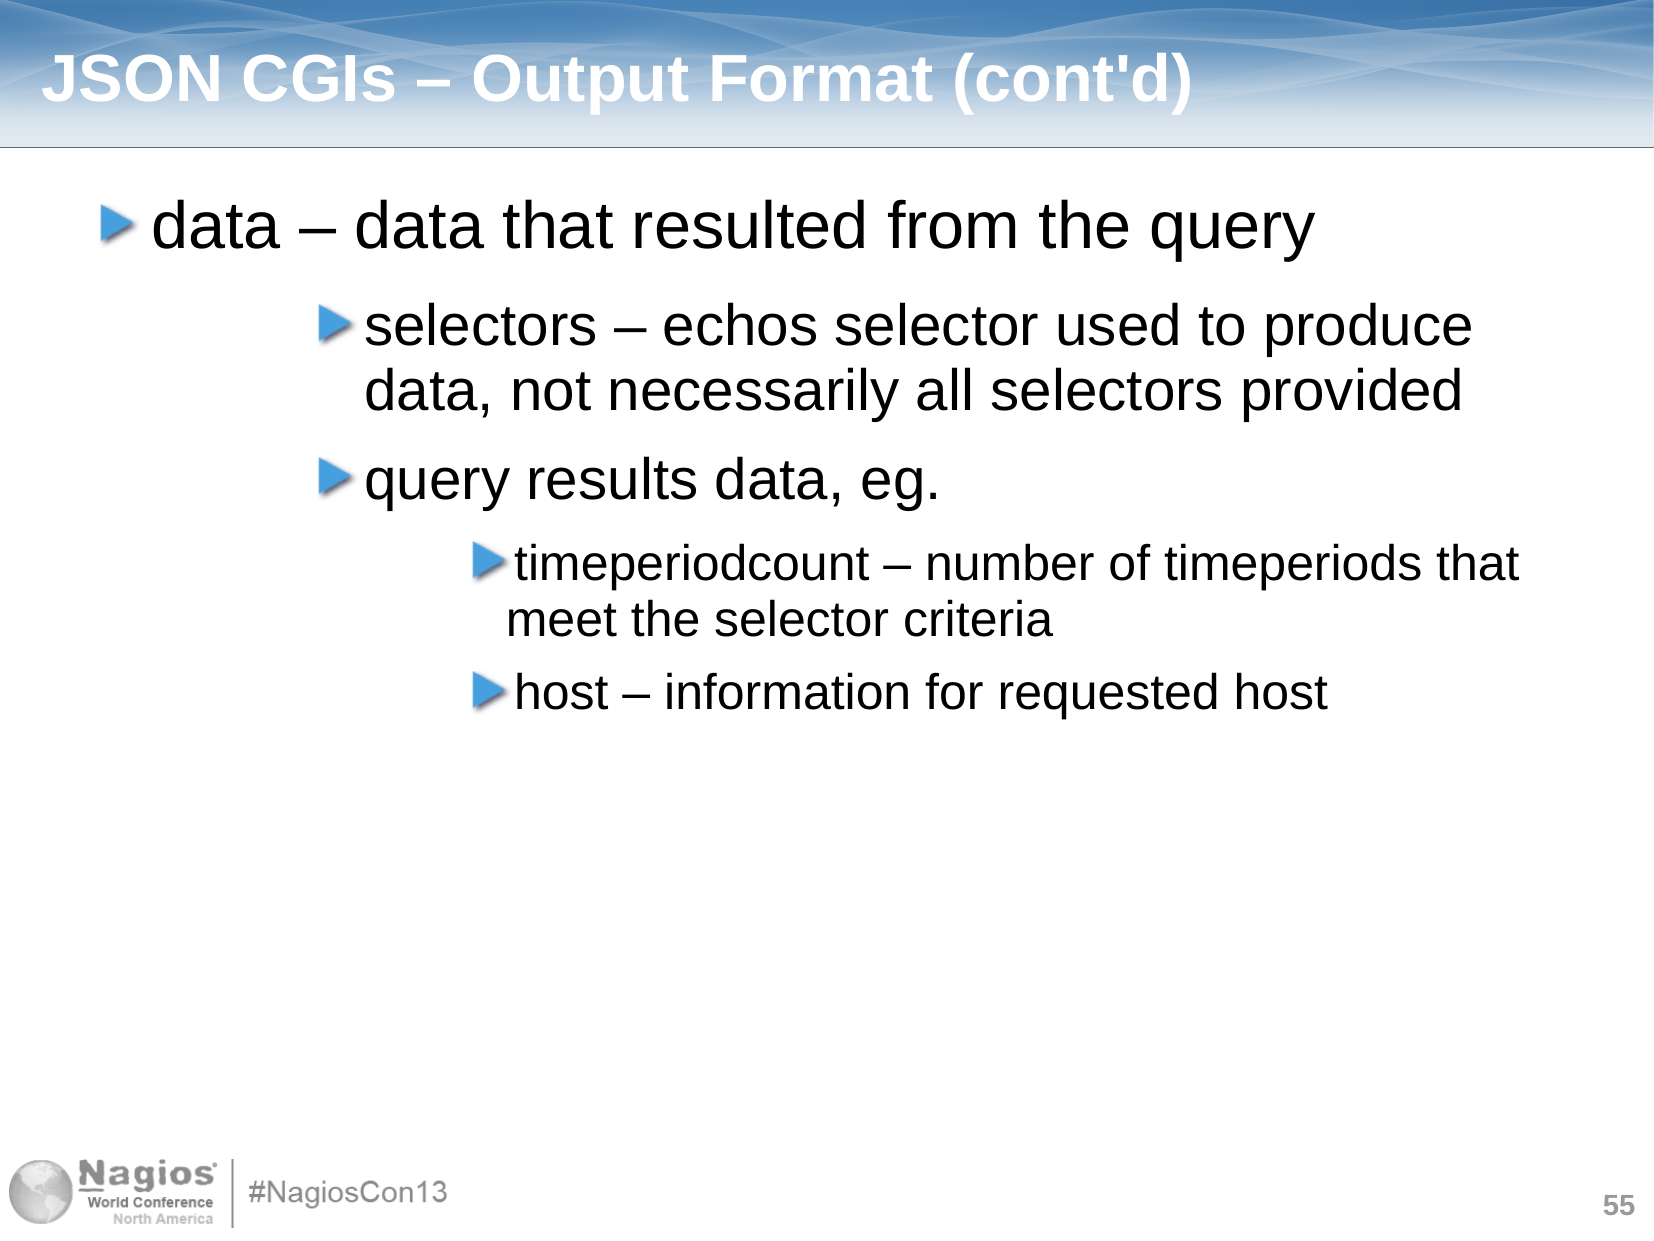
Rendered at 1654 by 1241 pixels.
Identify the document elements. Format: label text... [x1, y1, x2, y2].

picture [0, 0, 1654, 147]
list data – data that resulted from the query selectors – echos selector used to produce data, not necessarily all selectors provided query results data, eg. timeperiodcount – number of timeperiods that meet the selector criteria host – information for requested host [80, 188, 1569, 1007]
title JSON CGIs – Output Format (cont'd) [41, 29, 1248, 127]
picture [9, 1159, 453, 1228]
